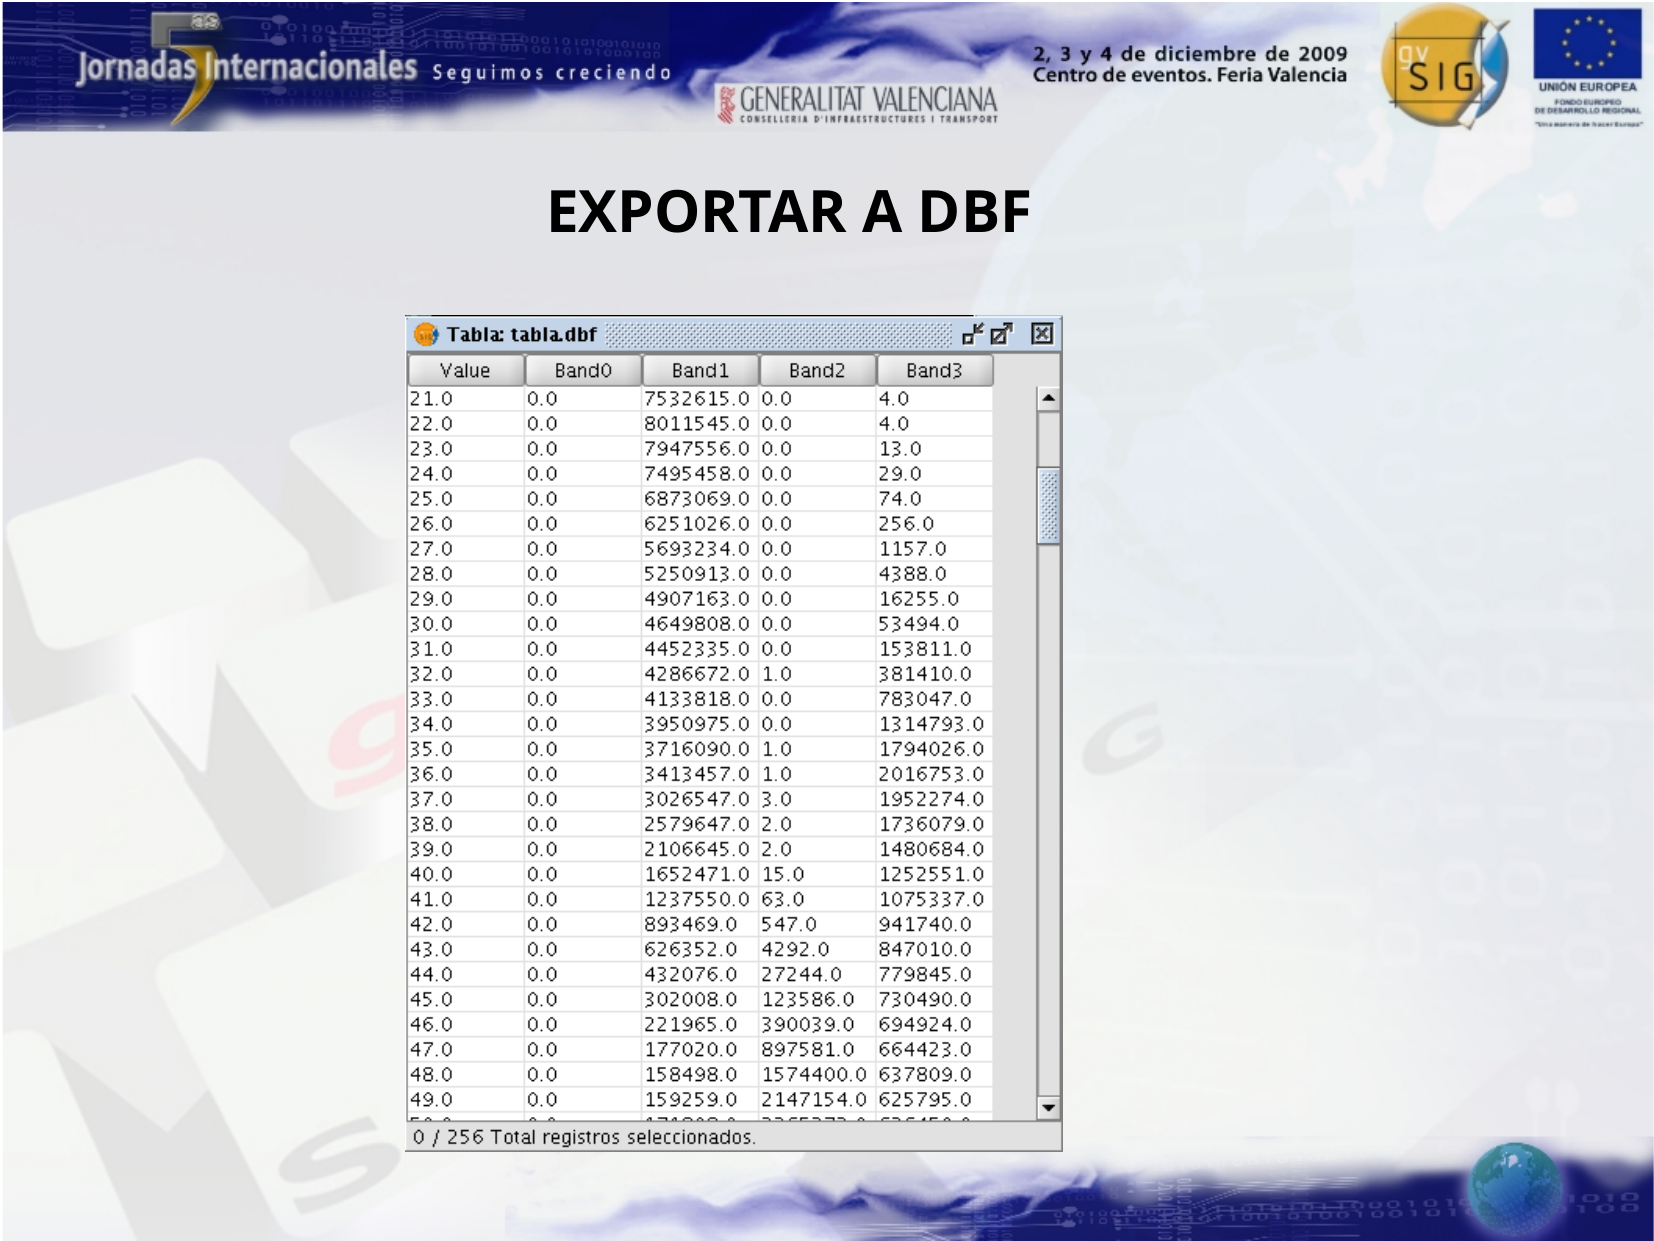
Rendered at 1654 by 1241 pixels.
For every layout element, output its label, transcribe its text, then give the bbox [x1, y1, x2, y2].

picture [2, 2, 1654, 1241]
text_box EXPORTAR A DBF [531, 165, 1048, 255]
